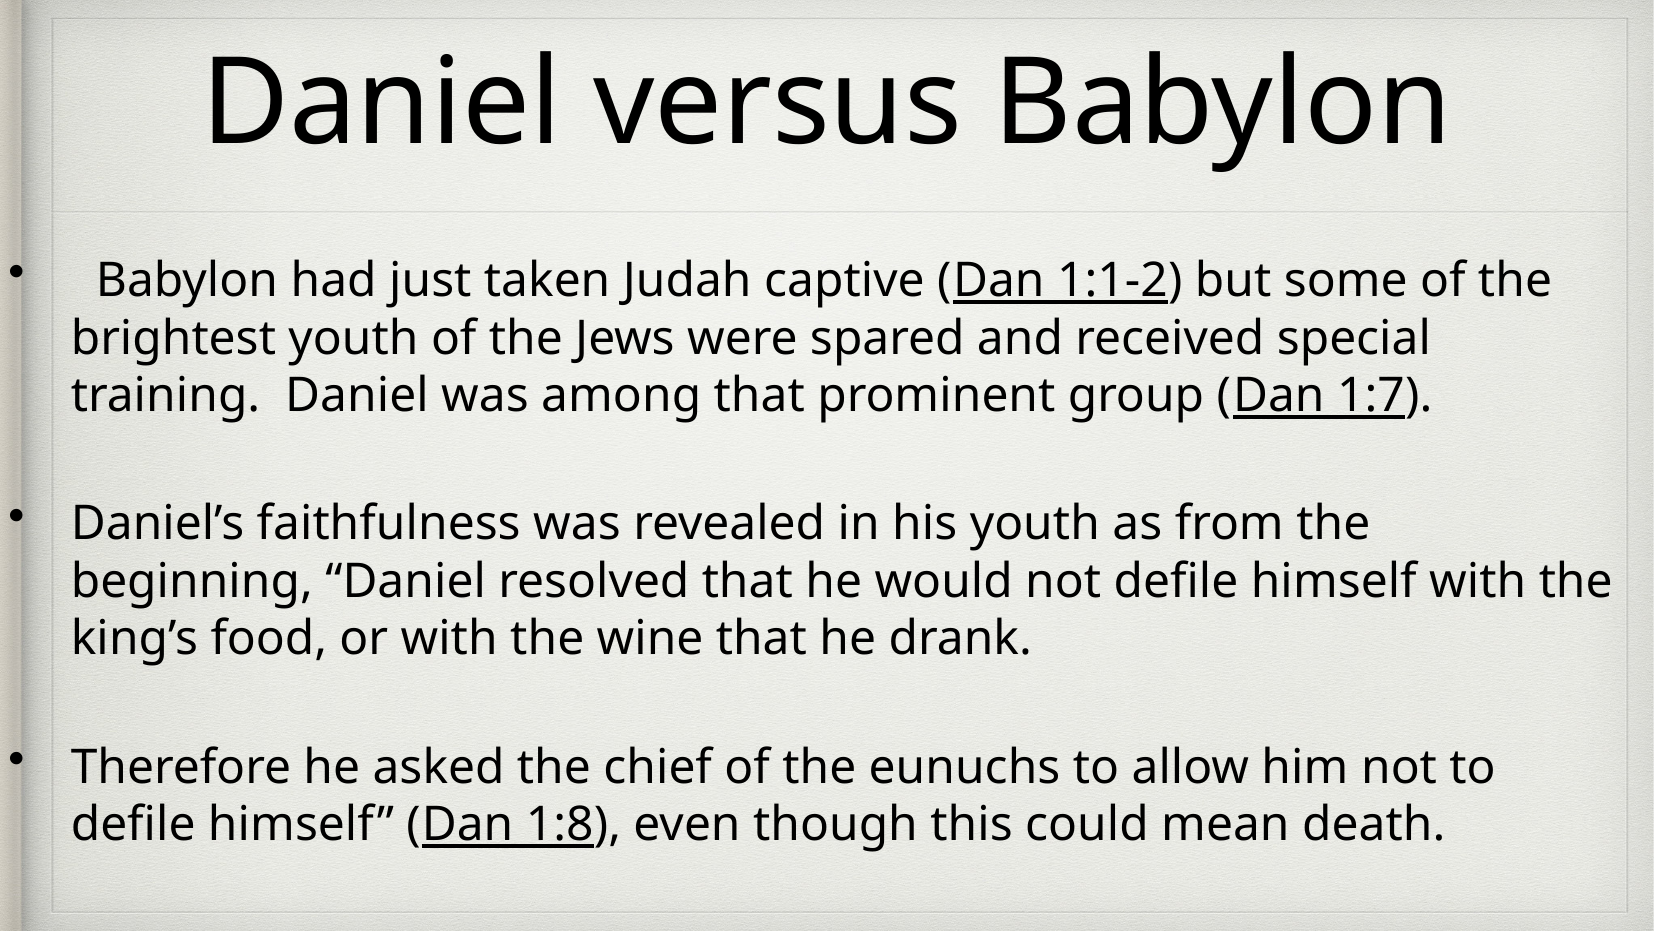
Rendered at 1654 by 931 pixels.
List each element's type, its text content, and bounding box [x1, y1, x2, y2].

title Daniel versus Babylon [116, 10, 1538, 168]
picture [0, 0, 1654, 931]
list Babylon had just taken Judah captive (Dan 1:1-2) but some of the brightest youth of the Jews were spared and received special training. Daniel was among that prominent group (Dan 1:7). Daniel’s faithfulness was revealed in his youth as from the beginning, “Daniel resolved that he would not defile himself with the king’s food, or with the wine that he drank. Therefore he asked the chief of the eunuchs to allow him not to defile himself” (Dan 1:8), even though this could mean death. [0, 168, 1636, 931]
